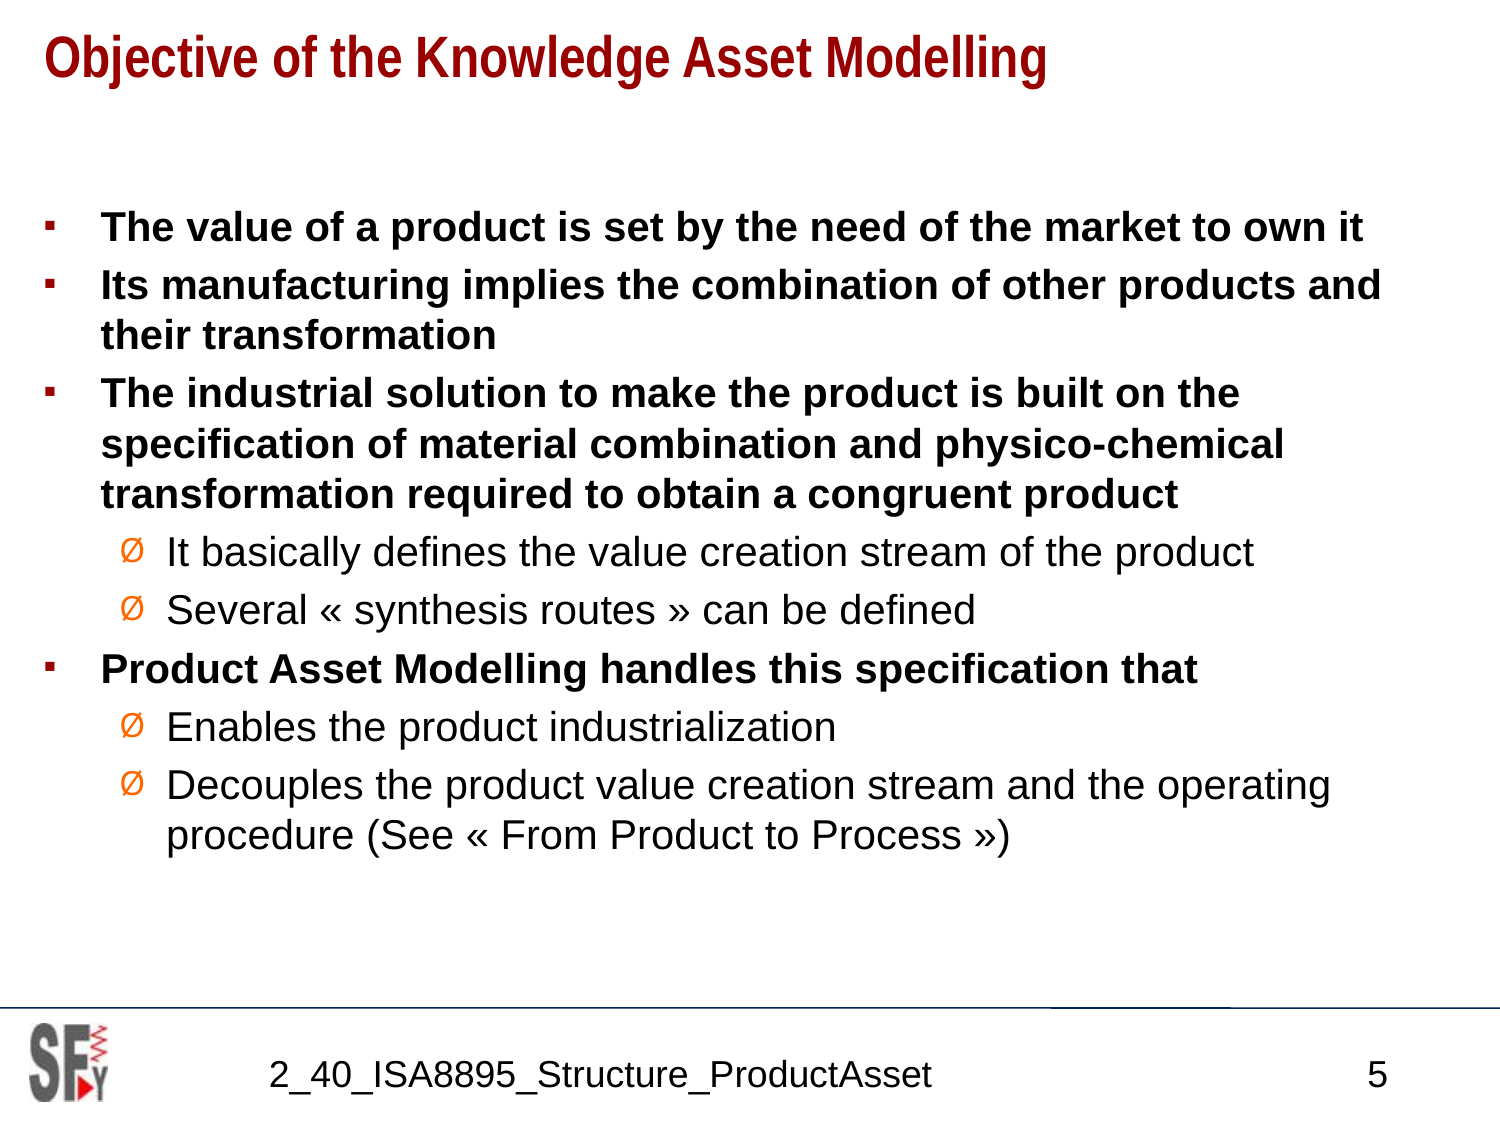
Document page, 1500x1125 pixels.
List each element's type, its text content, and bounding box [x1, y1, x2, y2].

picture [29, 1023, 108, 1102]
list The value of a product is set by the need of the market to own it Its manufacturing implies the combination of other products and their transformation The industrial solution to make the product is built on the specification of material combination and physico-chemical transformation required to obtain a congruent product It basically defines the value creation stream of the product Several « synthesis routes » can be defined Product Asset Modelling handles this specification that Enables the product industrialization Decouples the product value creation stream and the operating procedure (See « From Product to Process ») [29, 184, 1471, 988]
title Objective of the Knowledge Asset Modelling [29, 12, 1471, 138]
footer 2_40_ISA8895_Structure_ProductAsset [253, 1034, 1336, 1103]
slide_number <numéro> [1352, 1034, 1490, 1103]
